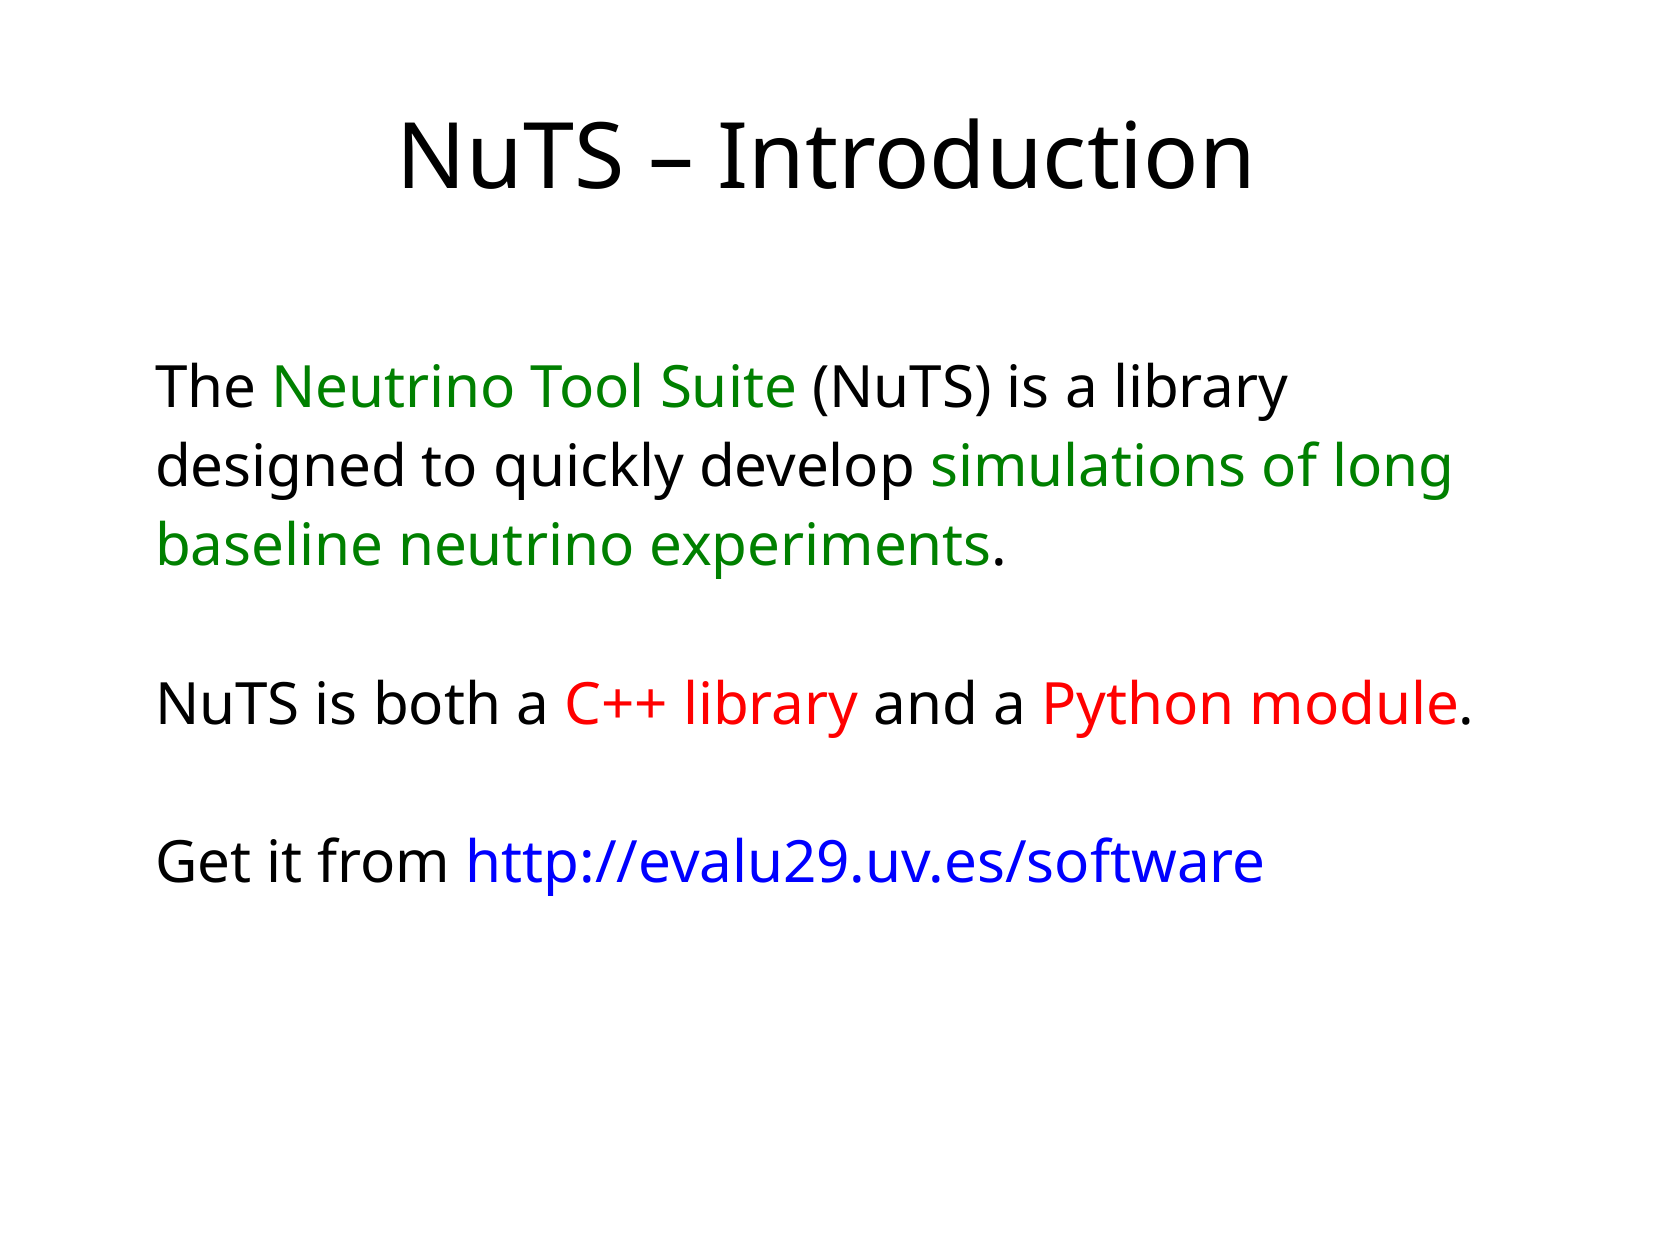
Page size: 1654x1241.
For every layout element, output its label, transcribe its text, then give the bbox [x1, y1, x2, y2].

text_box The Neutrino Tool Suite (NuTS) is a library designed to quickly develop simulations of long baseline neutrino experiments. NuTS is both a C++ library and a Python module. Get it from http://evalu29.uv.es/software [140, 337, 1491, 990]
title NuTS – Introduction [82, 56, 1571, 250]
